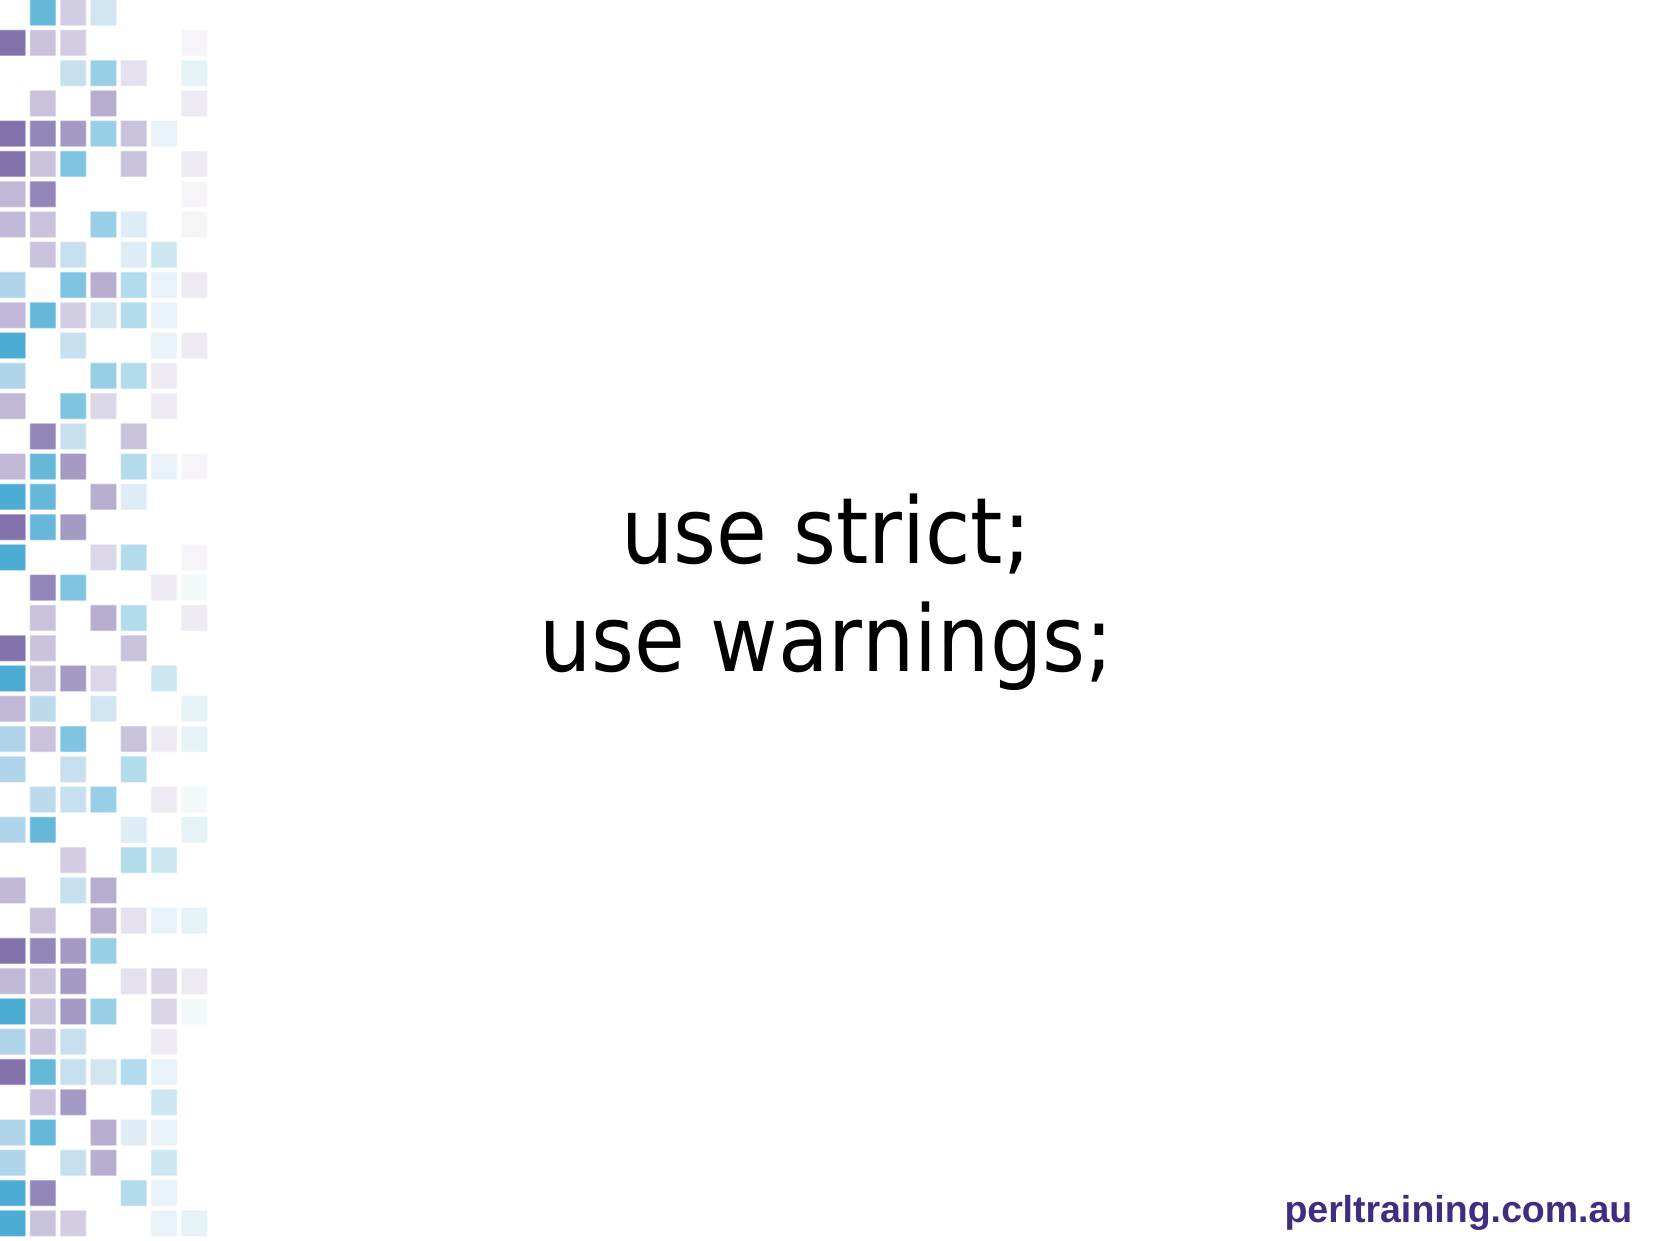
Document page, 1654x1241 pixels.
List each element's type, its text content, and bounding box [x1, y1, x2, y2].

title use strict; use warnings; [82, 49, 1571, 1123]
picture [0, 0, 212, 1241]
